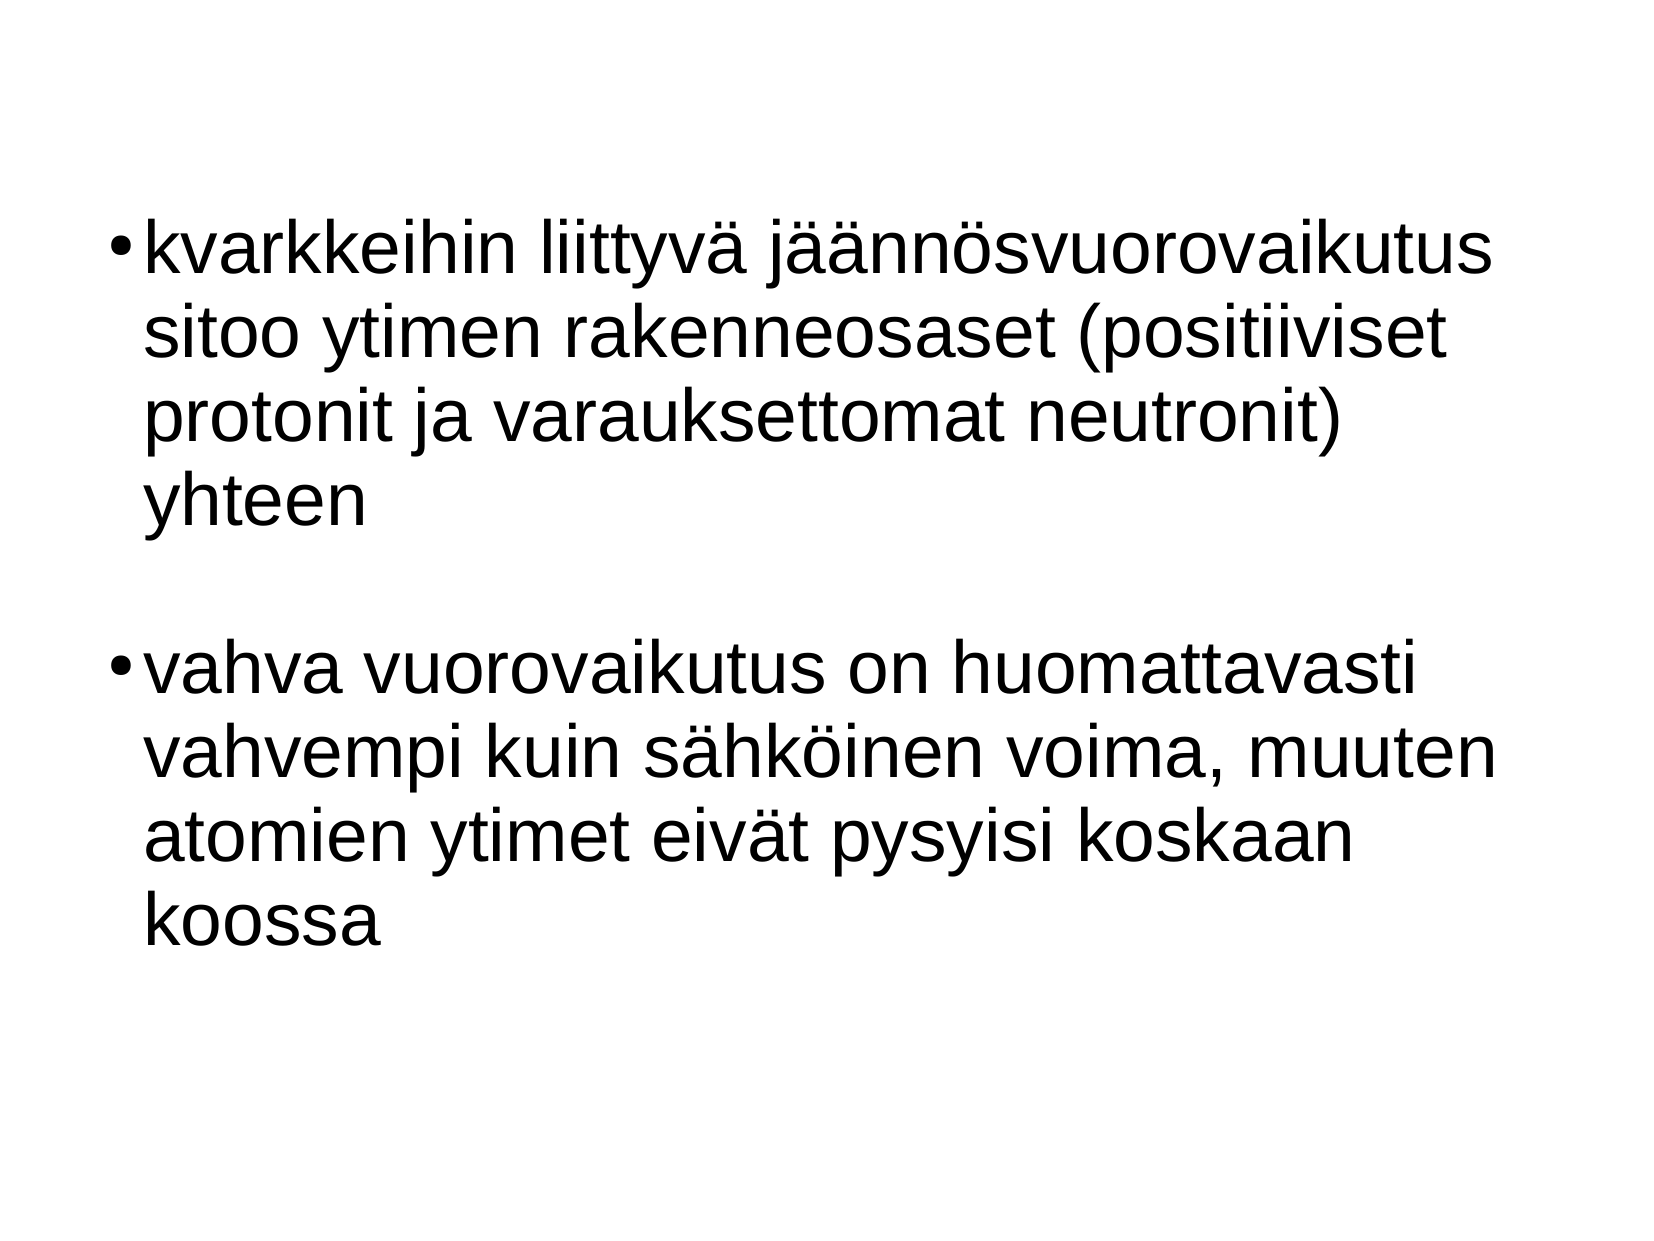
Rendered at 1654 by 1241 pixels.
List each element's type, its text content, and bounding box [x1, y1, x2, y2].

text_box kvarkkeihin liittyvä jäännösvuorovaikutus sitoo ytimen rakenneosaset (positiiviset protonit ja varauksettomat neutronit) yhteen vahva vuorovaikutus on huomattavasti vahvempi kuin sähköinen voima, muuten atomien ytimet eivät pysyisi koskaan koossa [92, 198, 1546, 1053]
